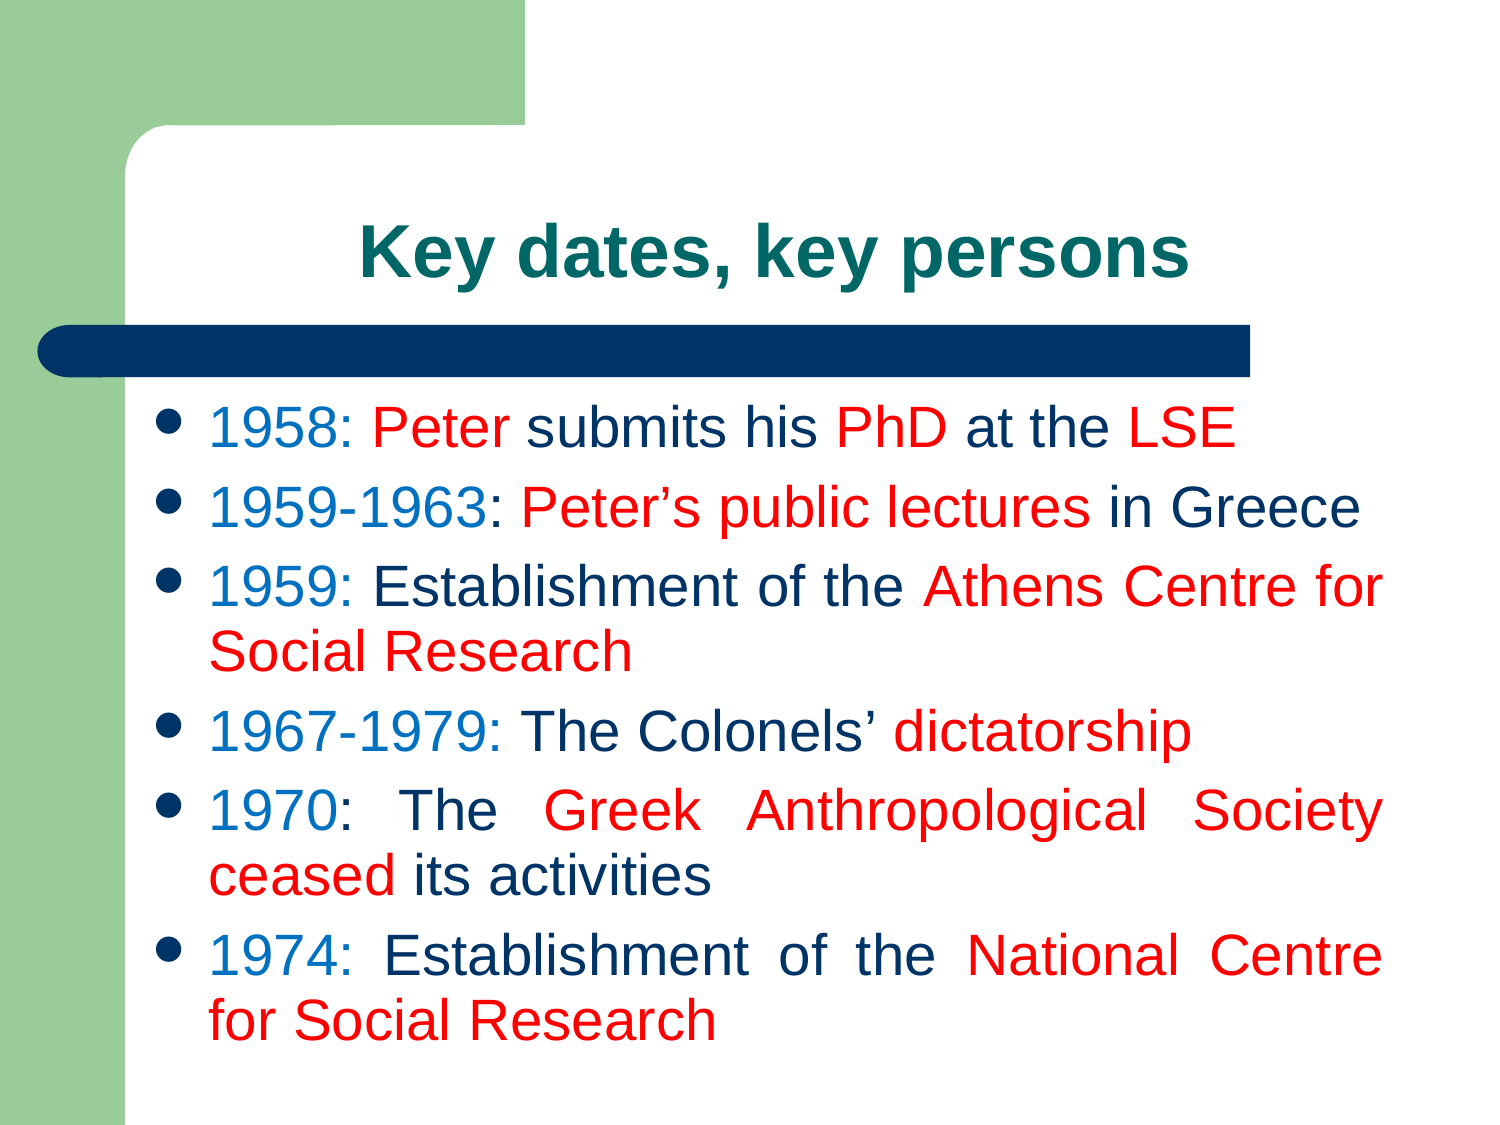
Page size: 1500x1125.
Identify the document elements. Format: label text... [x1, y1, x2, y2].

title Key dates, key persons [136, 136, 1414, 301]
list 1958: Peter submits his PhD at the LSE 1959-1963: Peter’s public lectures in Greece 1959: Establishment of the Athens Centre for Social Research 1967-1979: The Colonels’ dictatorship 1970: The Greek Anthropological Society ceased its activities 1974: Establishment of the National Centre for Social Research [137, 387, 1400, 1059]
